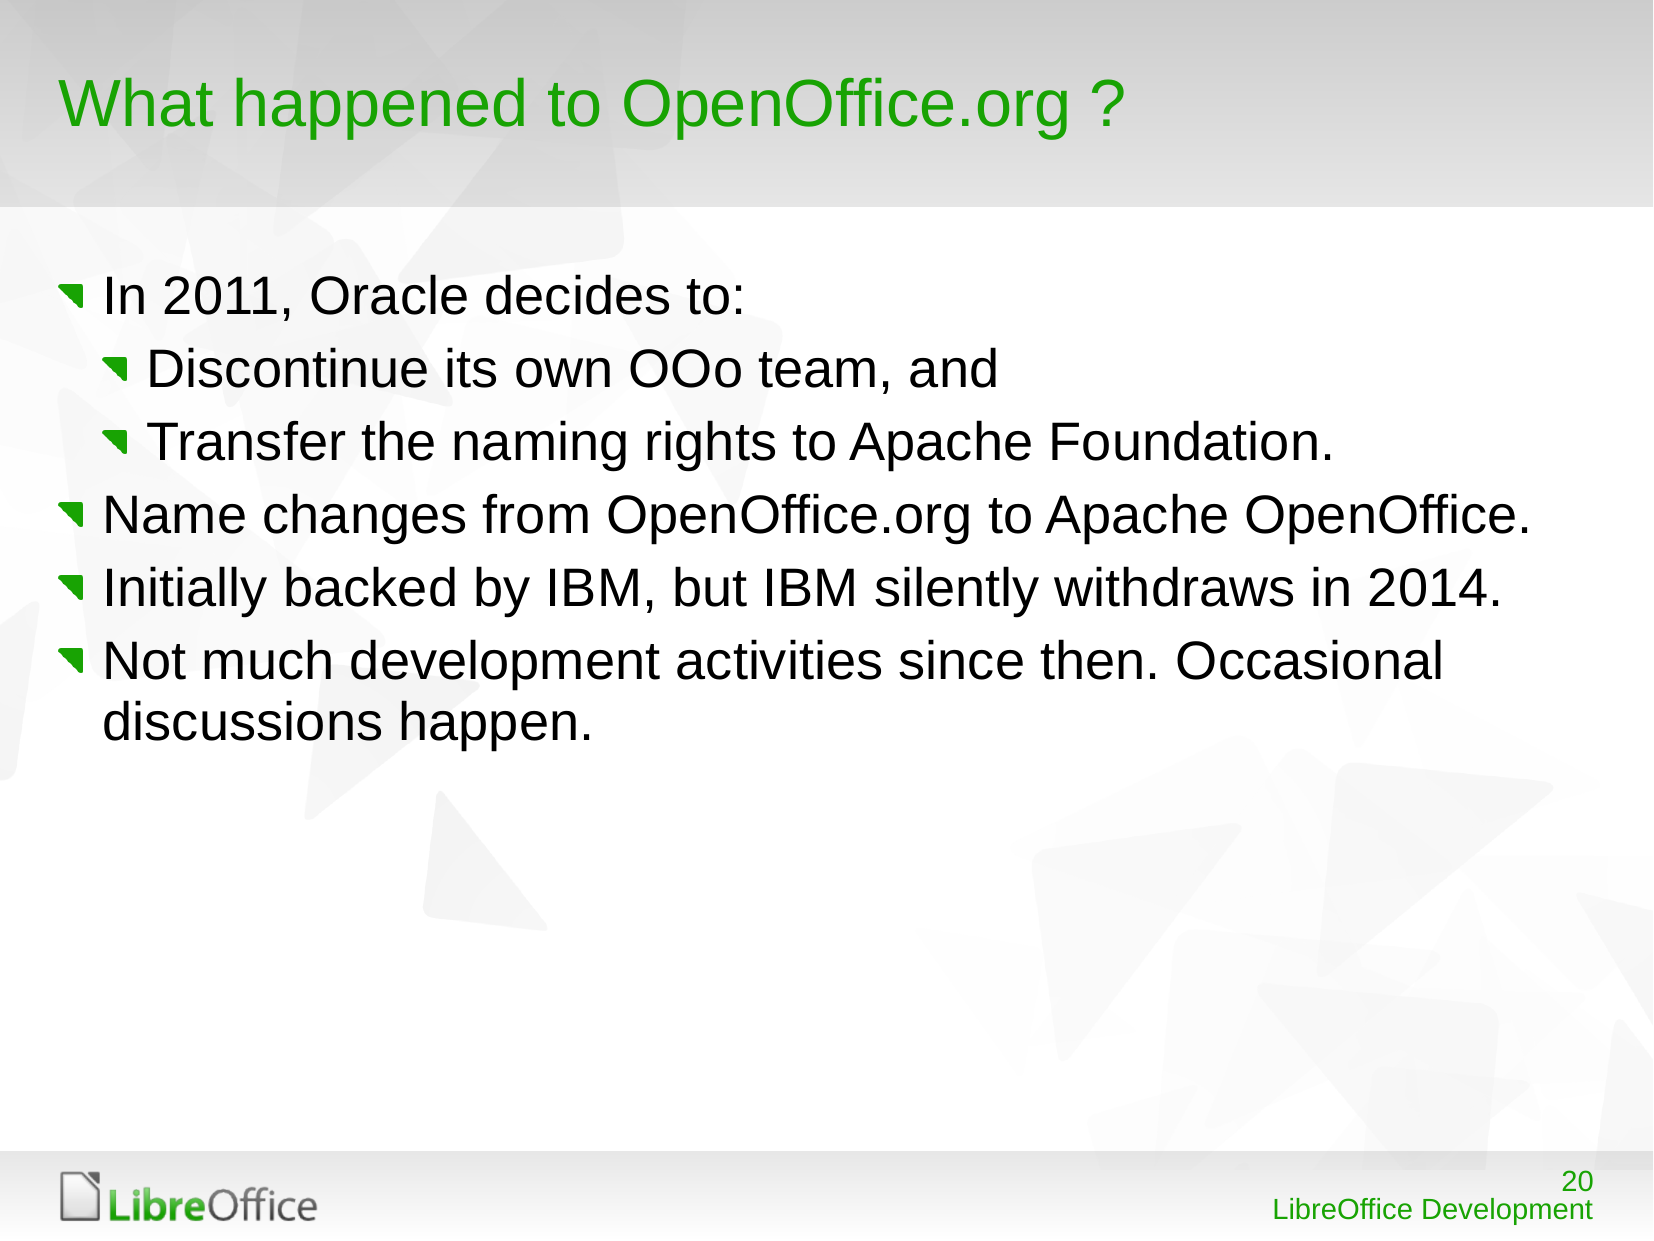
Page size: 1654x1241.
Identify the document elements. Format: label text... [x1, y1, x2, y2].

picture [0, 0, 783, 931]
title What happened to OpenOffice.org ? [58, 29, 1594, 178]
picture [915, 548, 1653, 1170]
list In 2011, Oracle decides to: Discontinue its own OOo team, and Transfer the naming rights to Apache Foundation. Name changes from OpenOffice.org to Apache OpenOffice. Initially backed by IBM, but IBM silently withdraws in 2014. Not much development activities since then. Occasional discussions happen. [58, 265, 1594, 986]
picture [41, 1152, 337, 1241]
